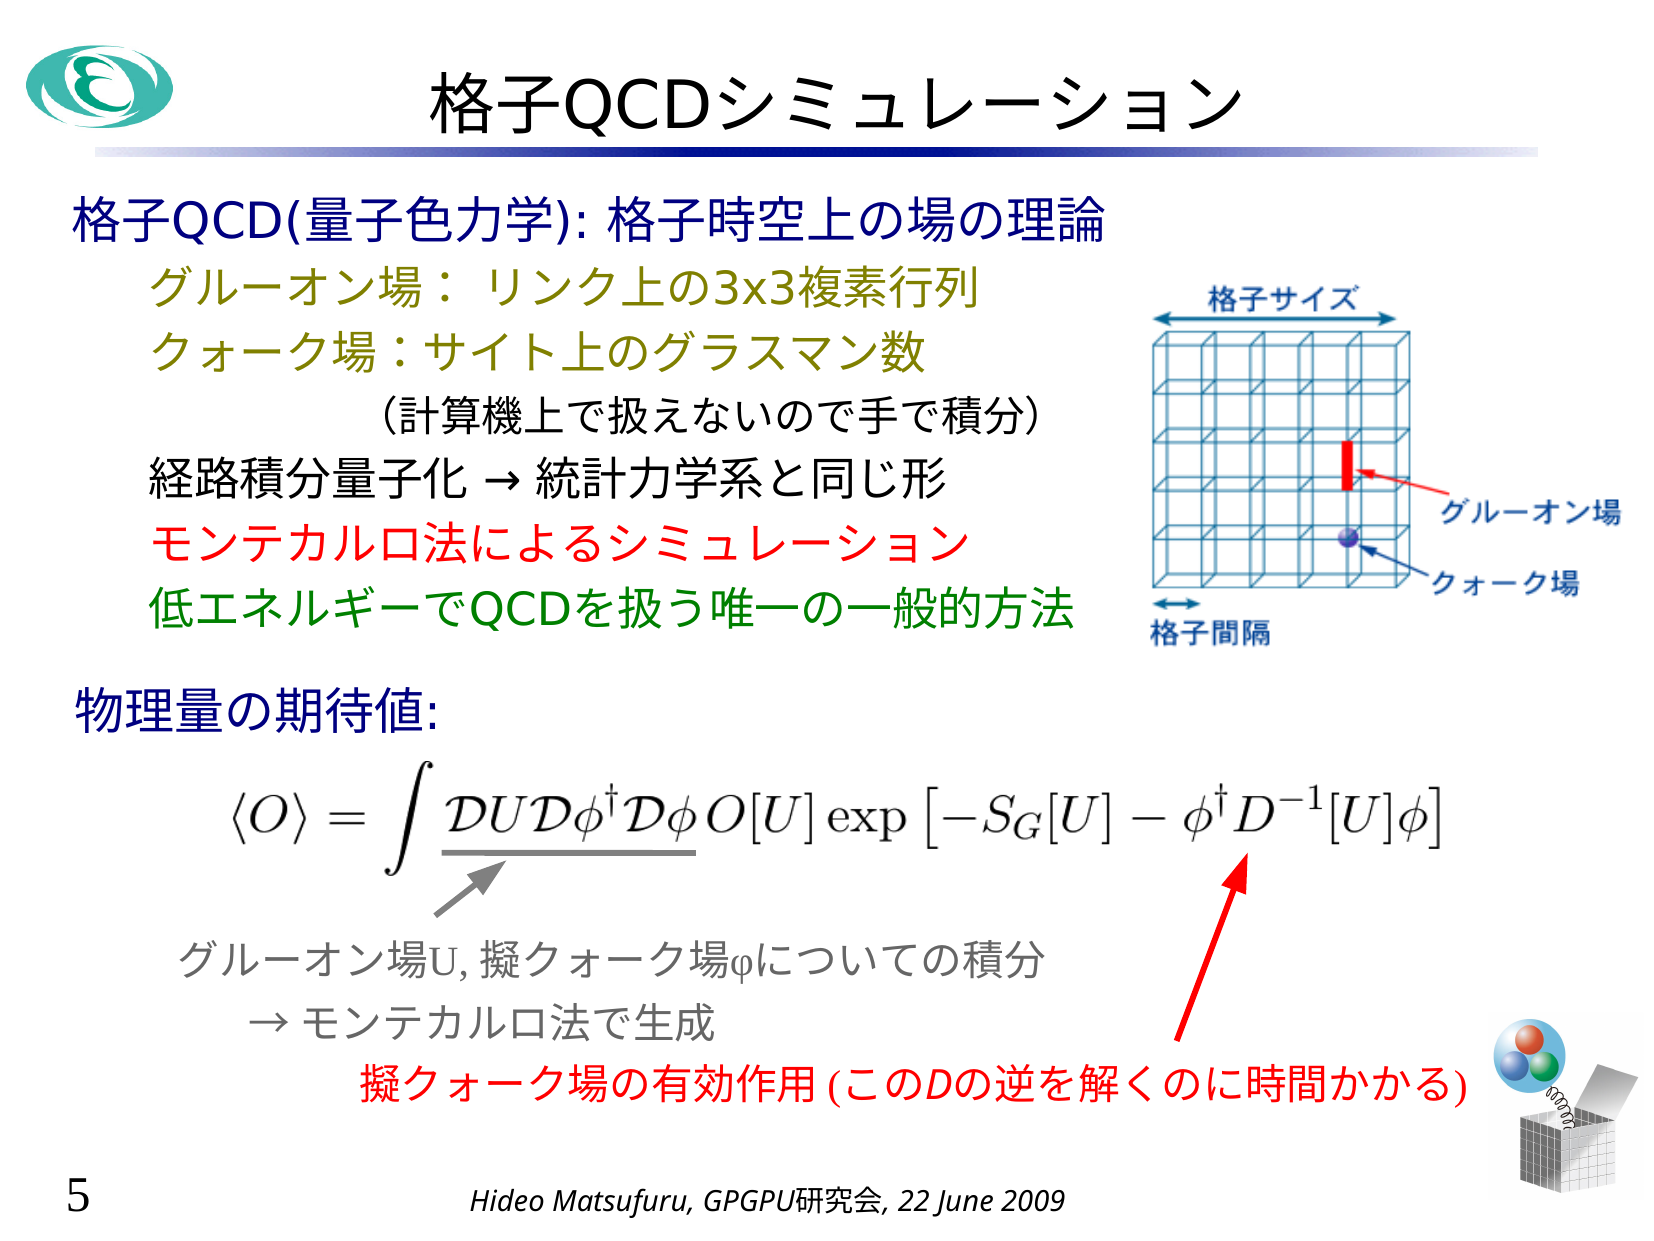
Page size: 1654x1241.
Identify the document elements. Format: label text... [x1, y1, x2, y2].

list 物理量の期待値: [56, 683, 1509, 826]
picture [95, 147, 235, 157]
text_box → モンテカルロ法で生成 [248, 989, 724, 1041]
text_box 擬クォーク場の有効作用 (このDの逆を解くのに時間かかる) [359, 1051, 1480, 1107]
picture [1440, 147, 1538, 157]
title 格子QCDシミュレーション [235, 51, 1440, 159]
picture [1136, 278, 1630, 649]
picture [1488, 1012, 1644, 1200]
picture [20, 37, 179, 136]
picture [232, 826, 1440, 876]
text_box グルーオン場U, 擬クォーク場φについての積分 [177, 926, 1065, 981]
list 格子QCD(量子色力学): 格子時空上の場の理論 グルーオン場： リンク上の3x3複素行列 クォーク場：サイト上のグラスマン数 （計算機上で扱えないので手で積分） 経路積分量子化 → 統計力学系と同じ形 モンテカルロ法によるシミュレーション 低エネルギーでQCDを扱う唯一の一般的方法 [54, 192, 1225, 728]
